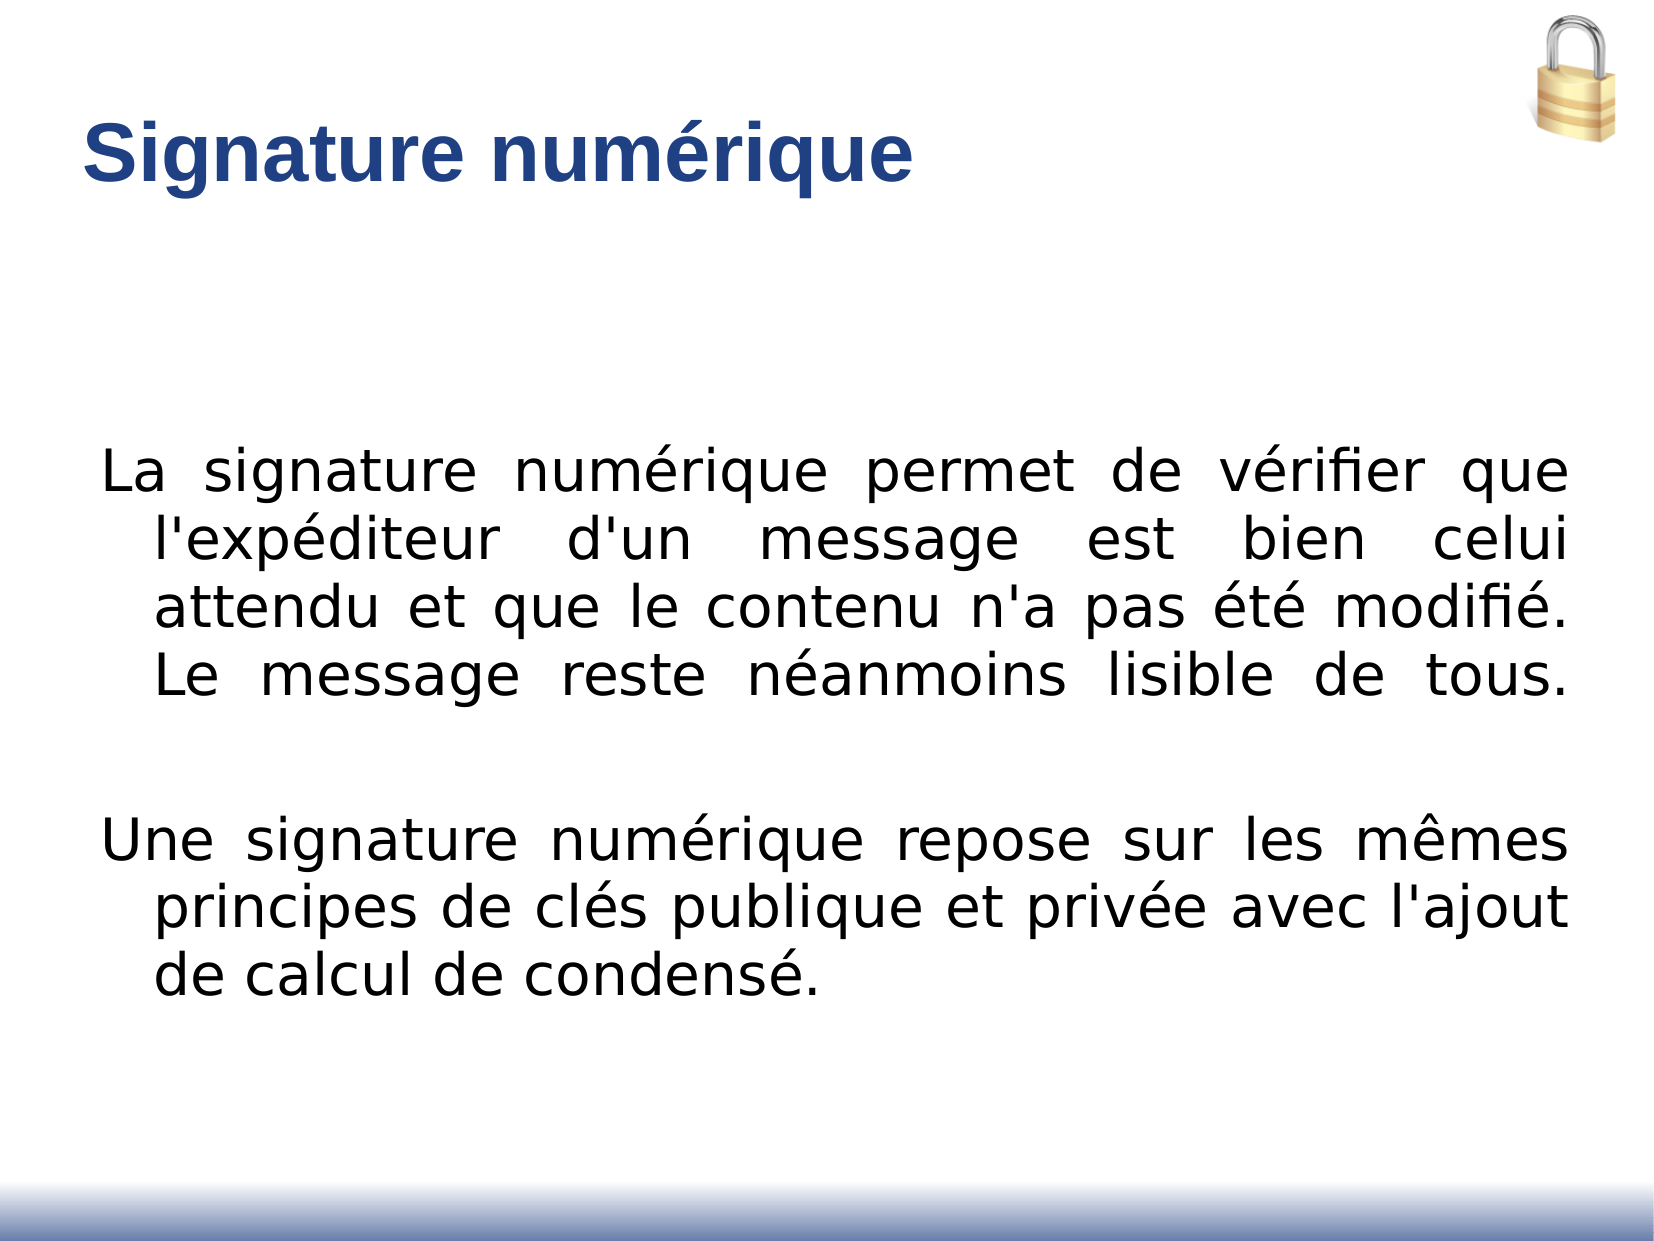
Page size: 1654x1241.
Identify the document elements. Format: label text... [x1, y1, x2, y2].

title Signature numérique [82, 49, 1571, 257]
picture [1505, 11, 1642, 148]
list La signature numérique permet de vérifier que l'expéditeur d'un message est bien celui attendu et que le contenu n'a pas été modifié. Le message reste néanmoins lisible de tous. Une signature numérique repose sur les mêmes principes de clés publique et privée avec l'ajout de calcul de condensé. [82, 324, 1571, 1123]
